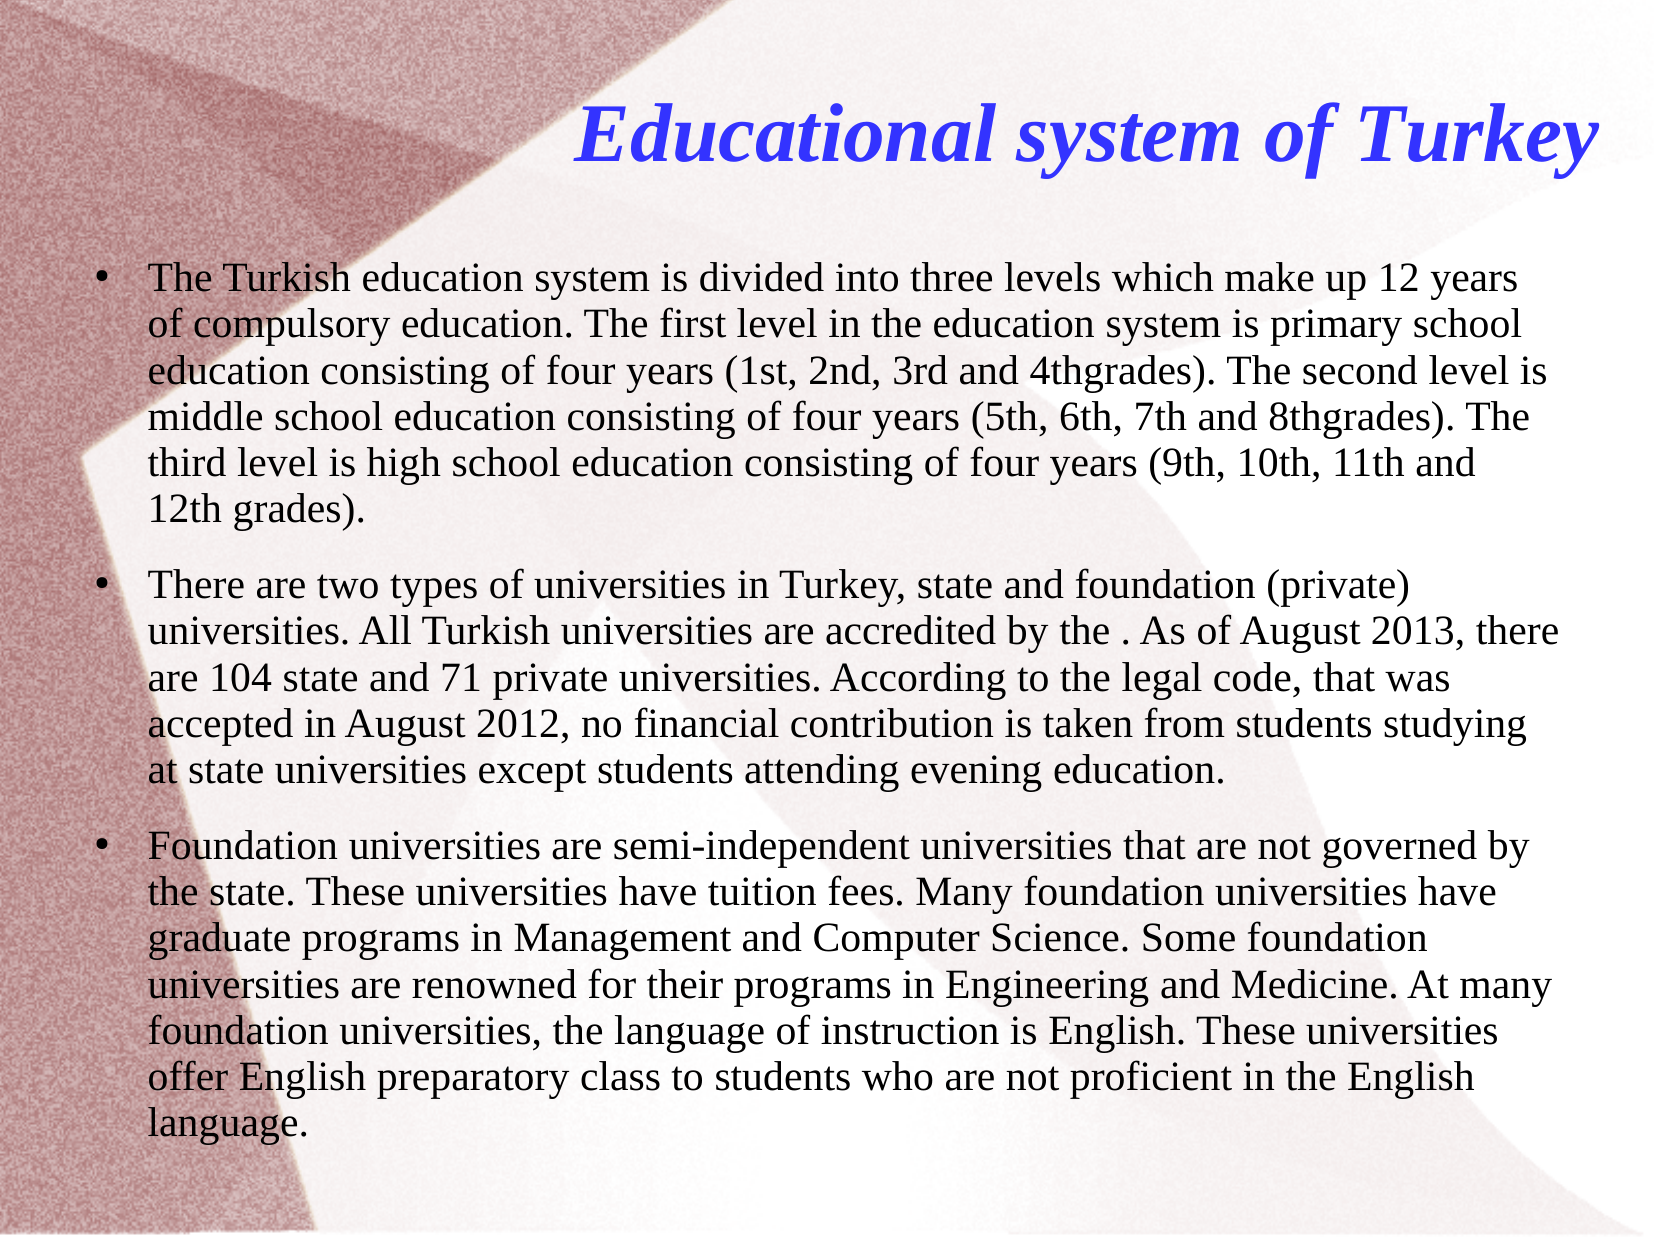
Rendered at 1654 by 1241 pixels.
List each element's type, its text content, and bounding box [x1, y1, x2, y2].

title Educational system of Turkey [88, 29, 1601, 237]
list The Turkish education system is divided into three levels which make up 12 years of compulsory education. The first level in the education system is primary school education consisting of four years (1st, 2nd, 3rd and 4thgrades). The second level is middle school education consisting of four years (5th, 6th, 7th and 8thgrades). The third level is high school education consisting of four years (9th, 10th, 11th and 12th grades). There are two types of universities in Turkey, state and foundation (private) universities. All Turkish universities are accredited by the . As of August 2013, there are 104 state and 71 private universities. According to the legal code, that was accepted in August 2012, no financial contribution is taken from students studying at state universities except students attending evening education. Foundation universities are semi-independent universities that are not governed by the state. These universities have tuition fees. Many foundation universities have graduate programs in Management and Computer Science. Some foundation universities are renowned for their programs in Engineering and Medicine. At many foundation universities, the language of instruction is English. These universities offer English preparatory class to students who are not proficient in the English language. [76, 254, 1565, 1241]
picture [0, 0, 1654, 1241]
